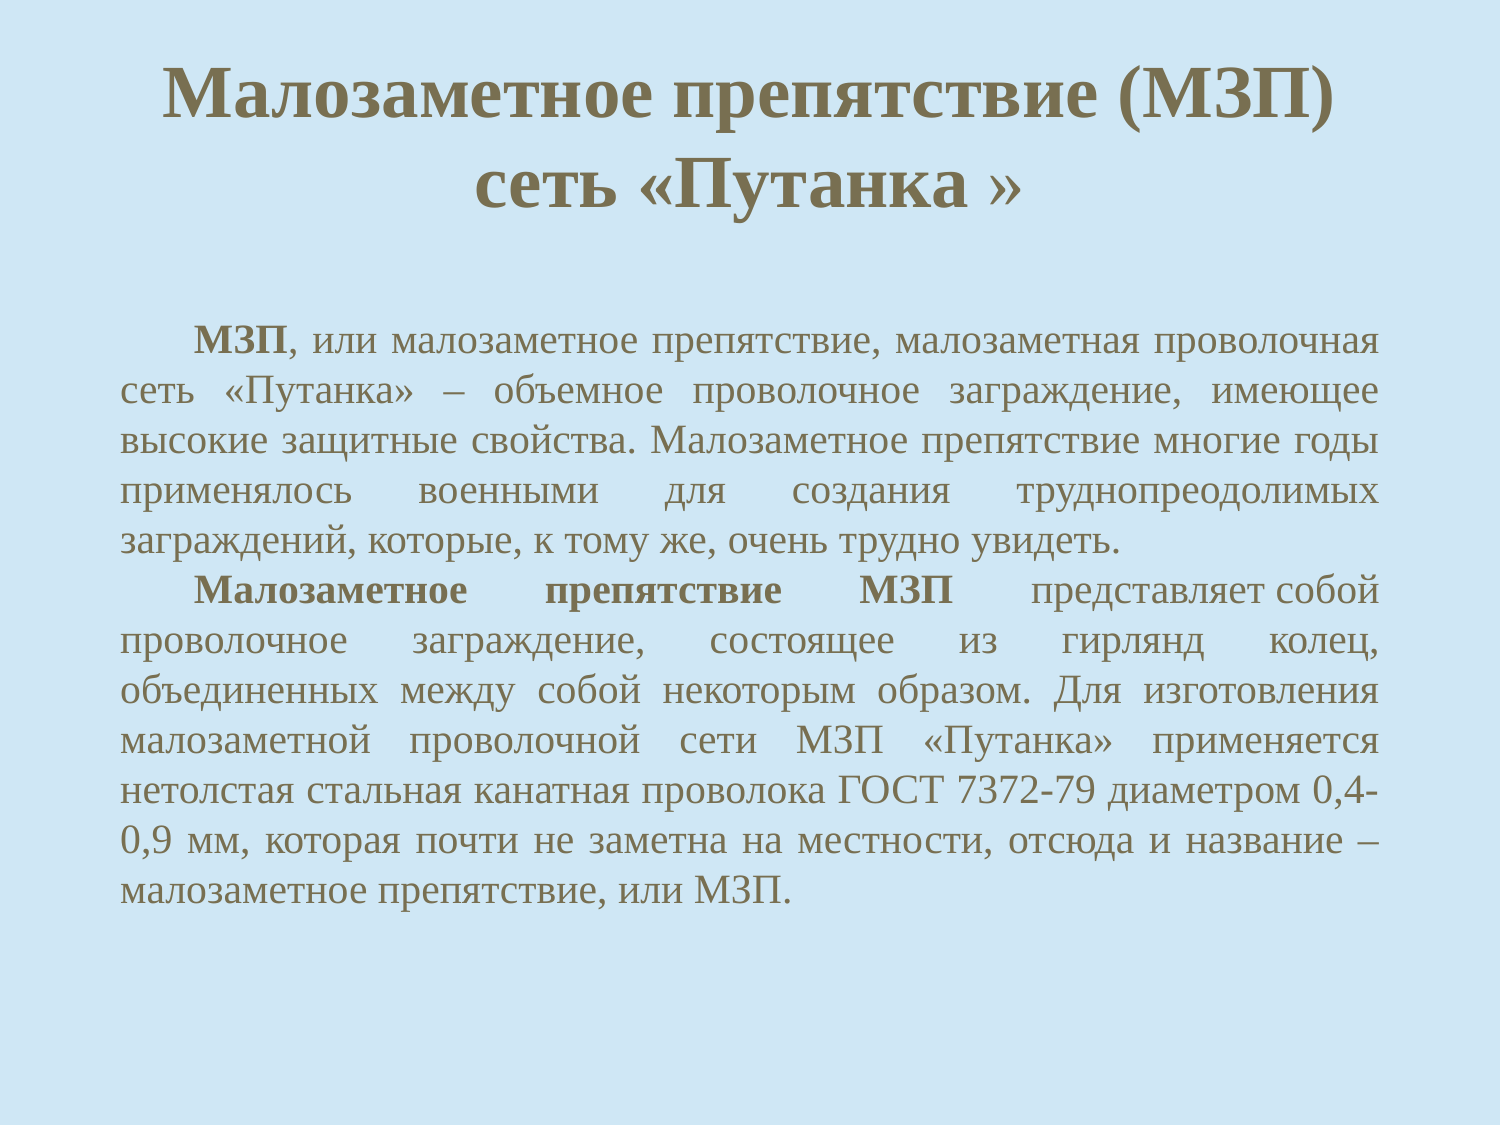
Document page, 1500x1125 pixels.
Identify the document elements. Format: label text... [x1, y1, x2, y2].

subtitle МЗП, или малозаметное препятствие, малозаметная проволочная сеть «Путанка» – объемное проволочное заграждение, имеющее высокие защитные свойства. Малозаметное препятствие многие годы применялось военными для создания труднопреодолимых заграждений, которые, к тому же, очень трудно увидеть. Малозаметное препятствие МЗП представляет собой проволочное заграждение, состоящее из гирлянд колец, объединенных между собой некоторым образом. Для изготовления малозаметной проволочной сети МЗП «Путанка» применяется нетолстая стальная канатная проволока ГОСТ 7372-79 диаметром 0,4-0,9 мм, которая почти не заметна на местности, отсюда и название – малозаметное препятствие, или МЗП. [105, 304, 1395, 1067]
title Малозаметное препятствие (МЗП) сеть «Путанка » [112, 35, 1388, 247]
